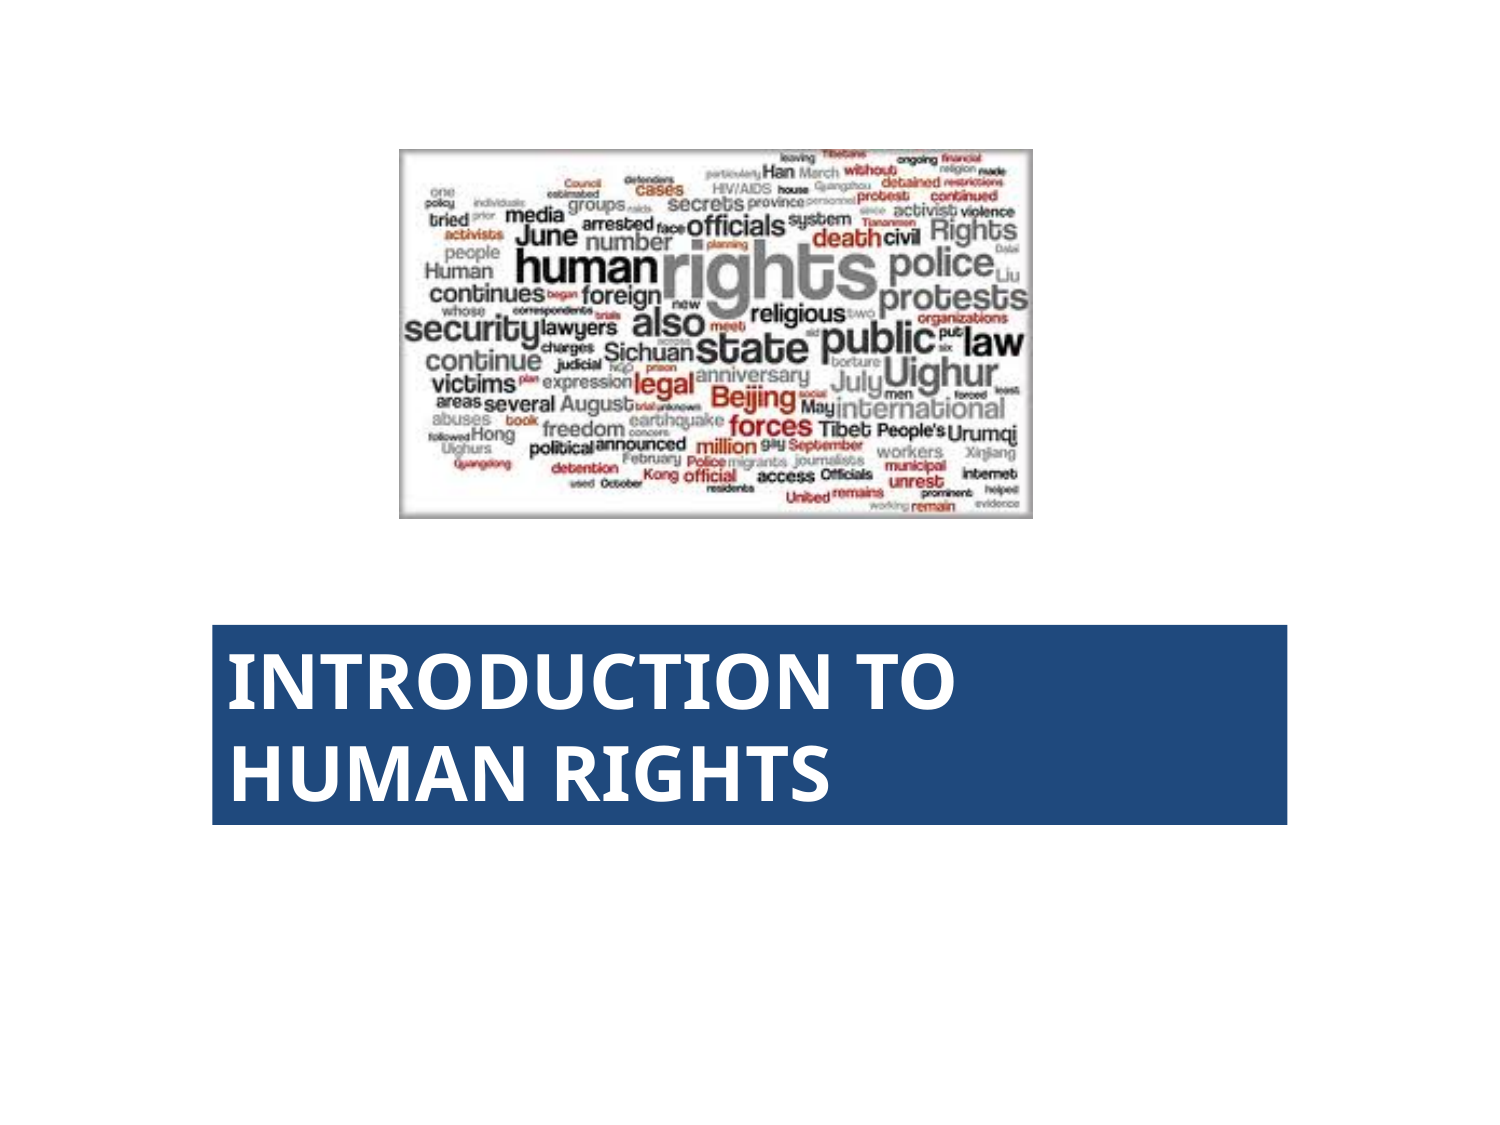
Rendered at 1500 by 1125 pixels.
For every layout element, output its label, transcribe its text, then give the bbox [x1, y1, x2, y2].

title Introduction to Human Rights [212, 624, 1288, 825]
picture [399, 149, 1033, 519]
